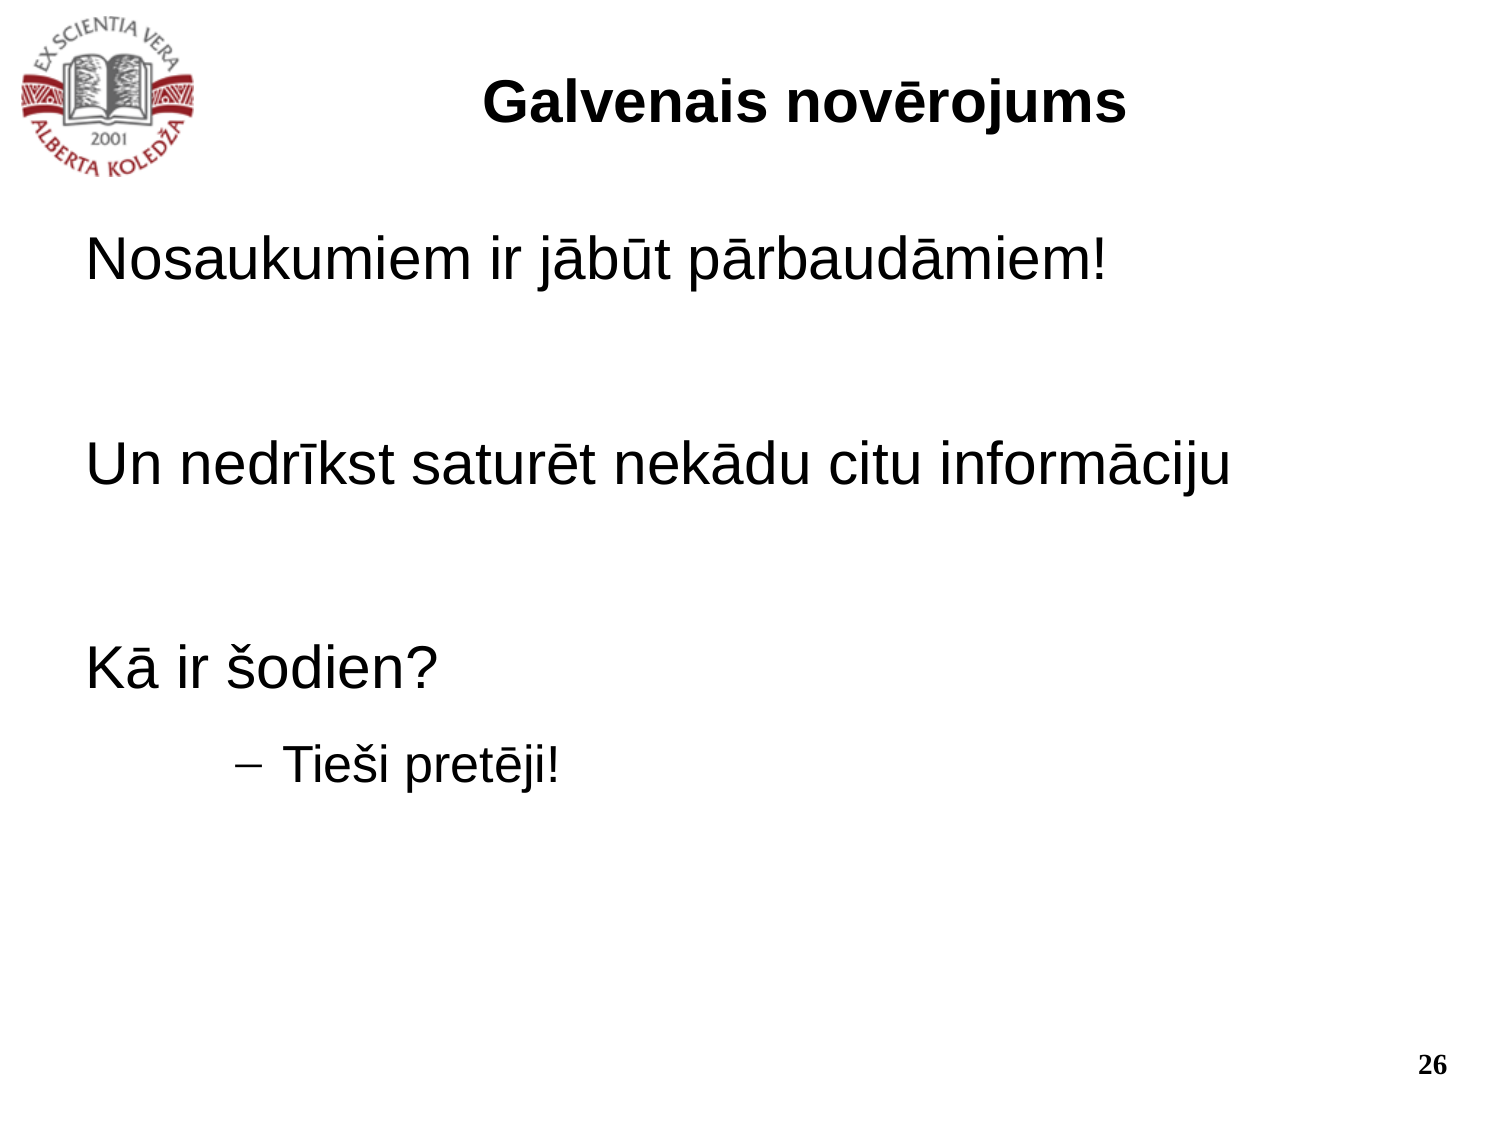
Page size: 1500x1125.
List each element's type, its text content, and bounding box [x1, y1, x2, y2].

text_box <skaitlis> [1312, 1037, 1463, 1101]
title Galvenais novērojums [187, 44, 1425, 150]
picture [21, 16, 194, 177]
list Nosaukumiem ir jābūt pārbaudāmiem! Un nedrīkst saturēt nekādu citu informāciju Kā ir šodien? Tieši pretēji! [85, 216, 1436, 959]
